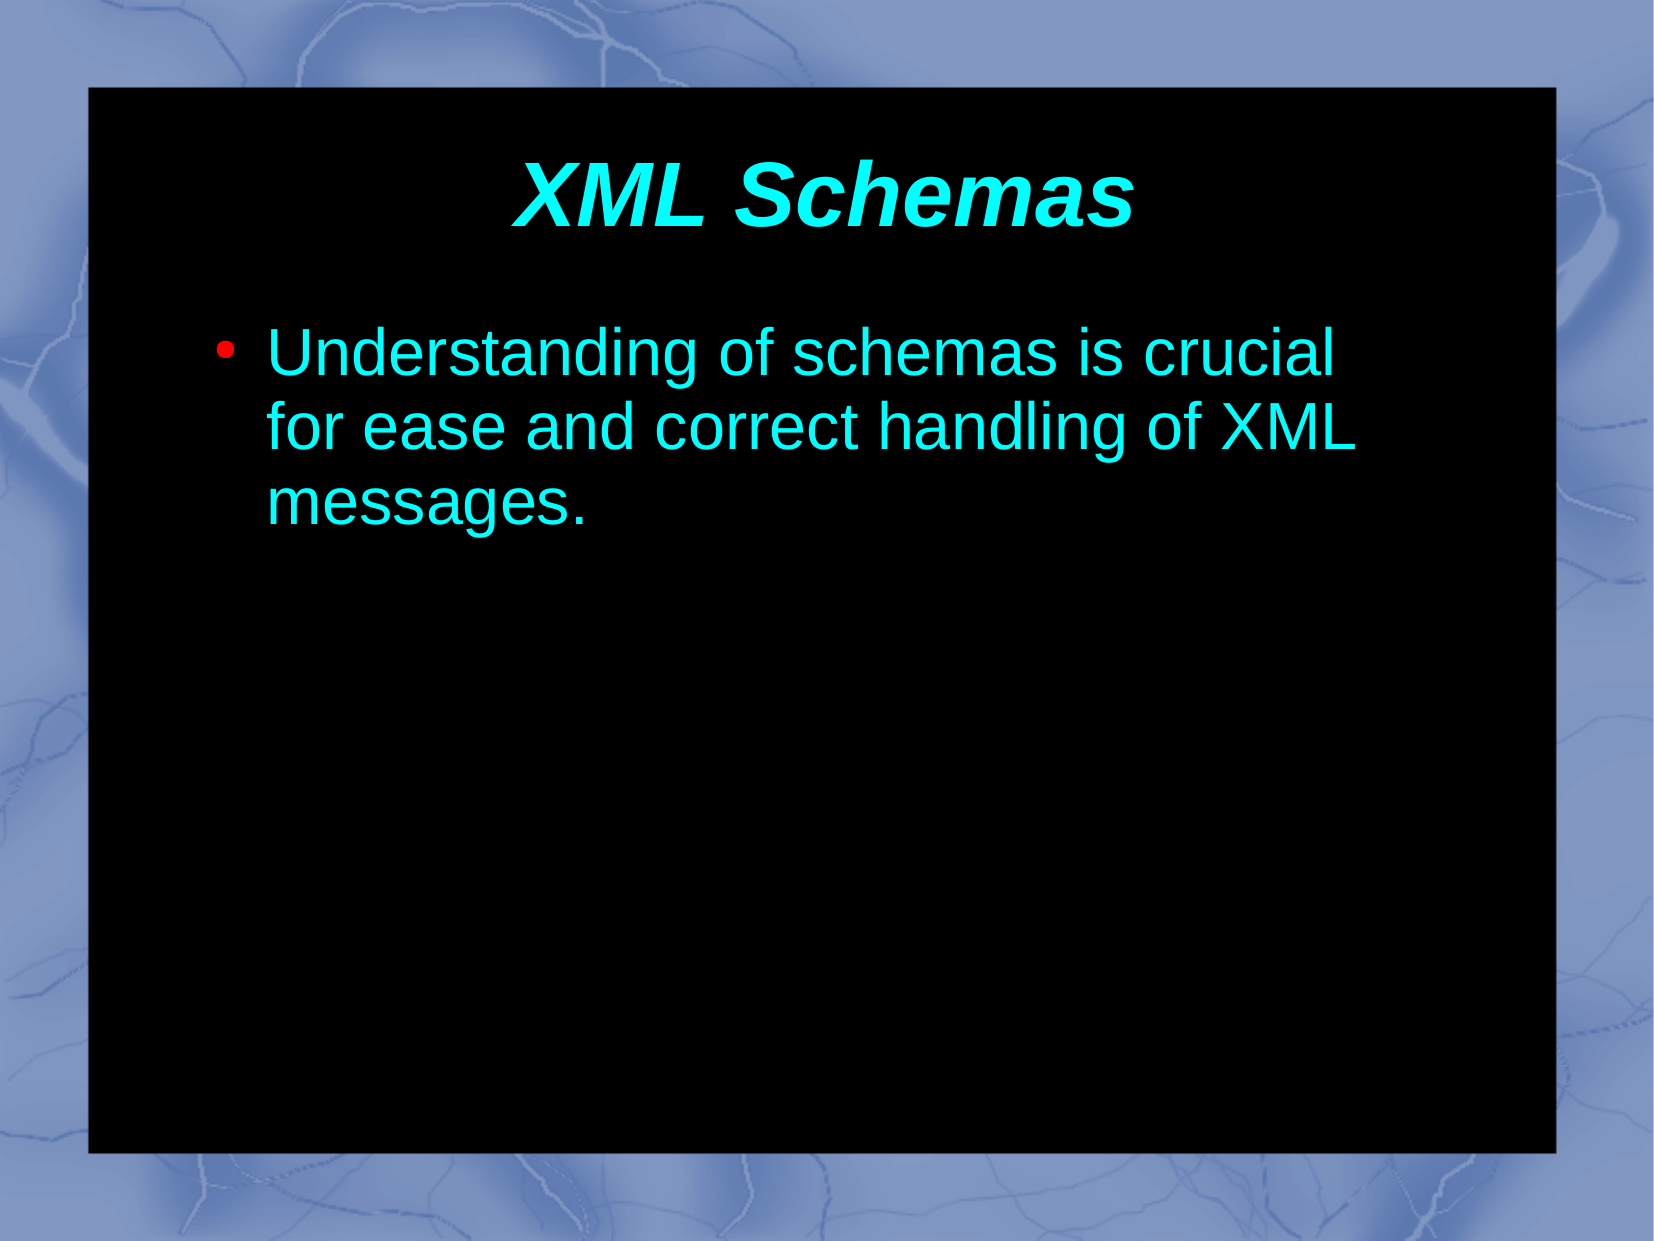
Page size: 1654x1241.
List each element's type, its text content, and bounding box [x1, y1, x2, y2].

list Understanding of schemas is crucial for ease and correct handling of XML messages. [195, 314, 1415, 1136]
picture [0, 0, 1654, 1241]
title XML Schemas [118, 98, 1536, 291]
